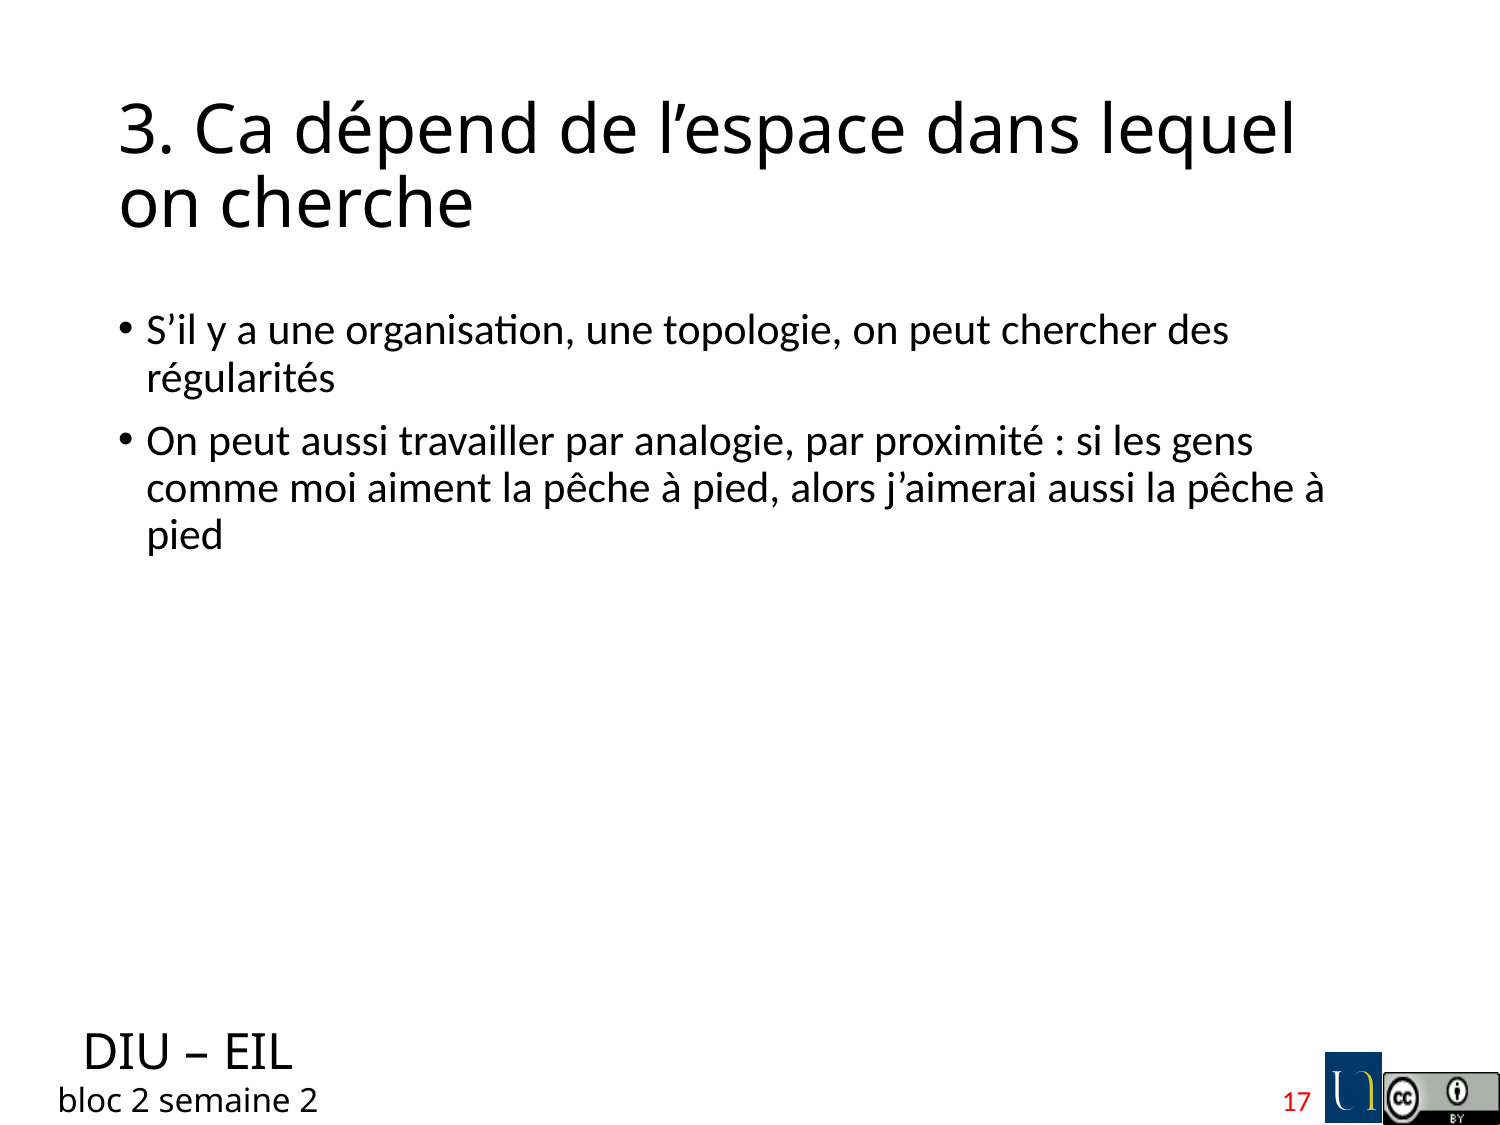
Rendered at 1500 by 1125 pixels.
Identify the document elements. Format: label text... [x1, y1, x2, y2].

title 3. Ca dépend de l’espace dans lequel on cherche [103, 59, 1397, 278]
list S’il y a une organisation, une topologie, on peut chercher des régularités On peut aussi travailler par analogie, par proximité : si les gens comme moi aiment la pêche à pied, alors j’aimerai aussi la pêche à pied [103, 299, 1397, 1014]
slide_number <numéro> [1240, 1070, 1327, 1125]
picture [1325, 1052, 1382, 1123]
picture [1383, 1072, 1500, 1125]
